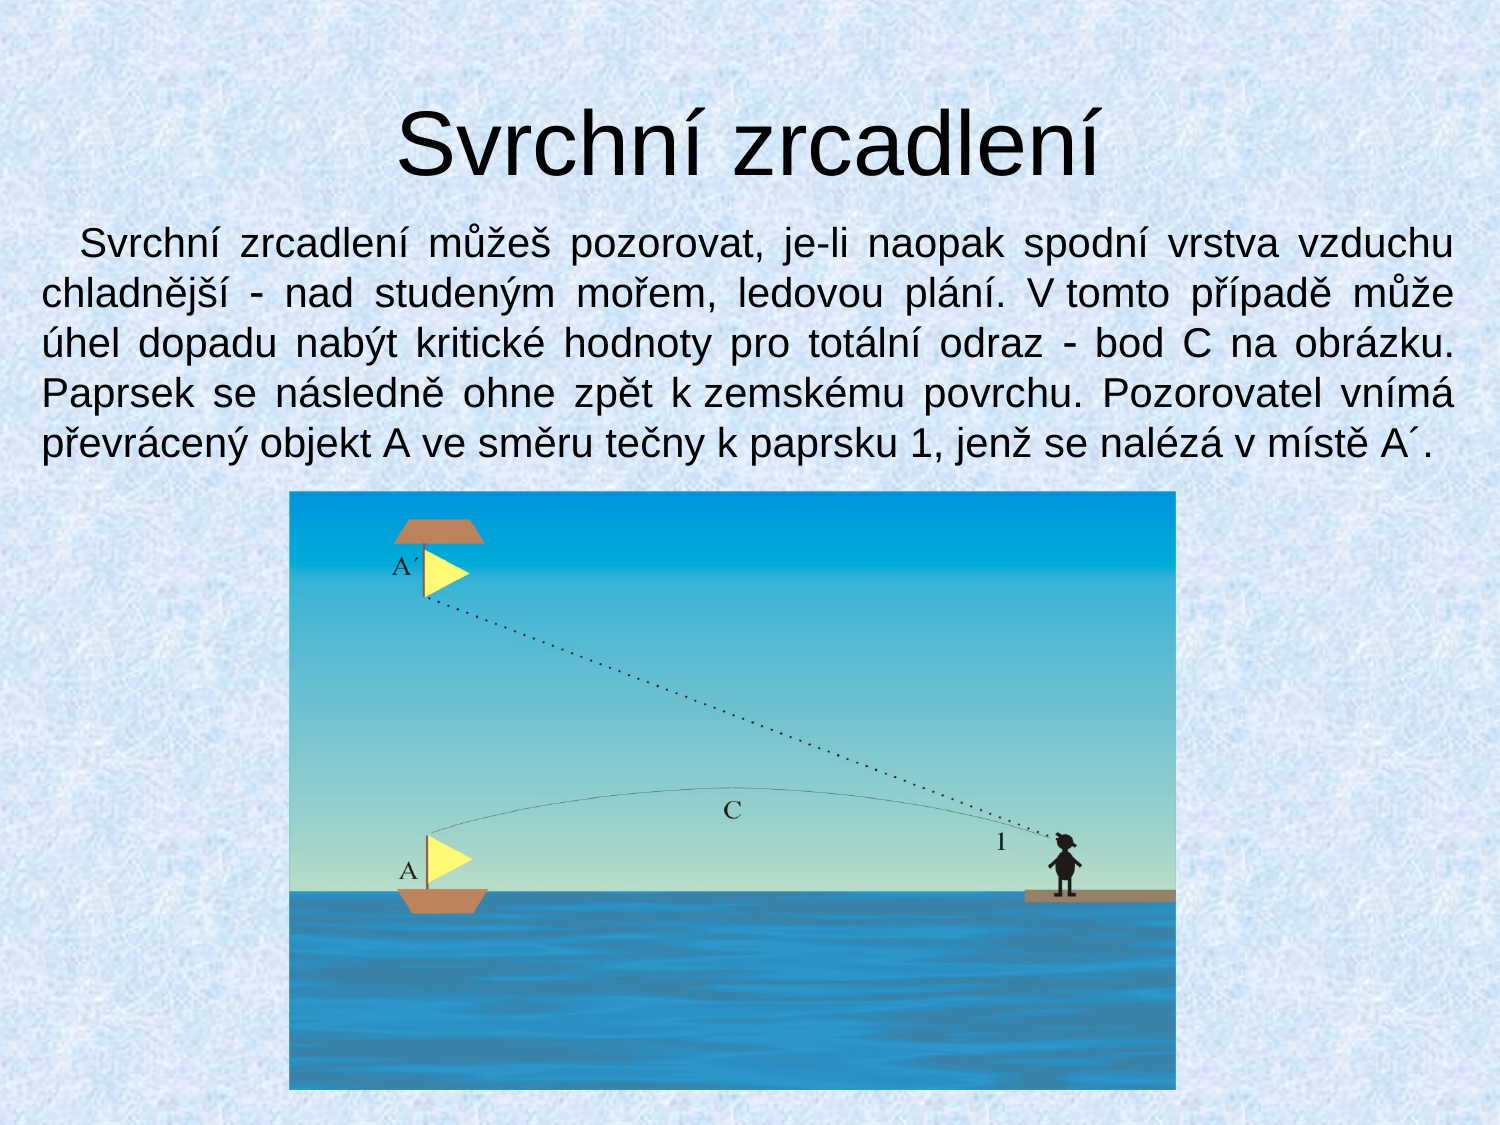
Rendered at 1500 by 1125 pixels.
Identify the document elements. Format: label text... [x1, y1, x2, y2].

title Svrchní zrcadlení [75, 45, 1426, 207]
list Svrchní zrcadlení můžeš pozorovat, je-li naopak spodní vrstva vzduchu chladnější  nad studeným mořem, ledovou plání. V tomto případě může úhel dopadu nabýt kritické hodnoty pro totální odraz  bod C na obrázku. Paprsek se následně ohne zpět k zemskému povrchu. Pozorovatel vnímá převrácený objekt A ve směru tečny k paprsku 1, jenž se nalézá v místě A´. [0, 207, 1471, 520]
text_box [289, 491, 1176, 1090]
picture [0, 0, 1500, 1125]
